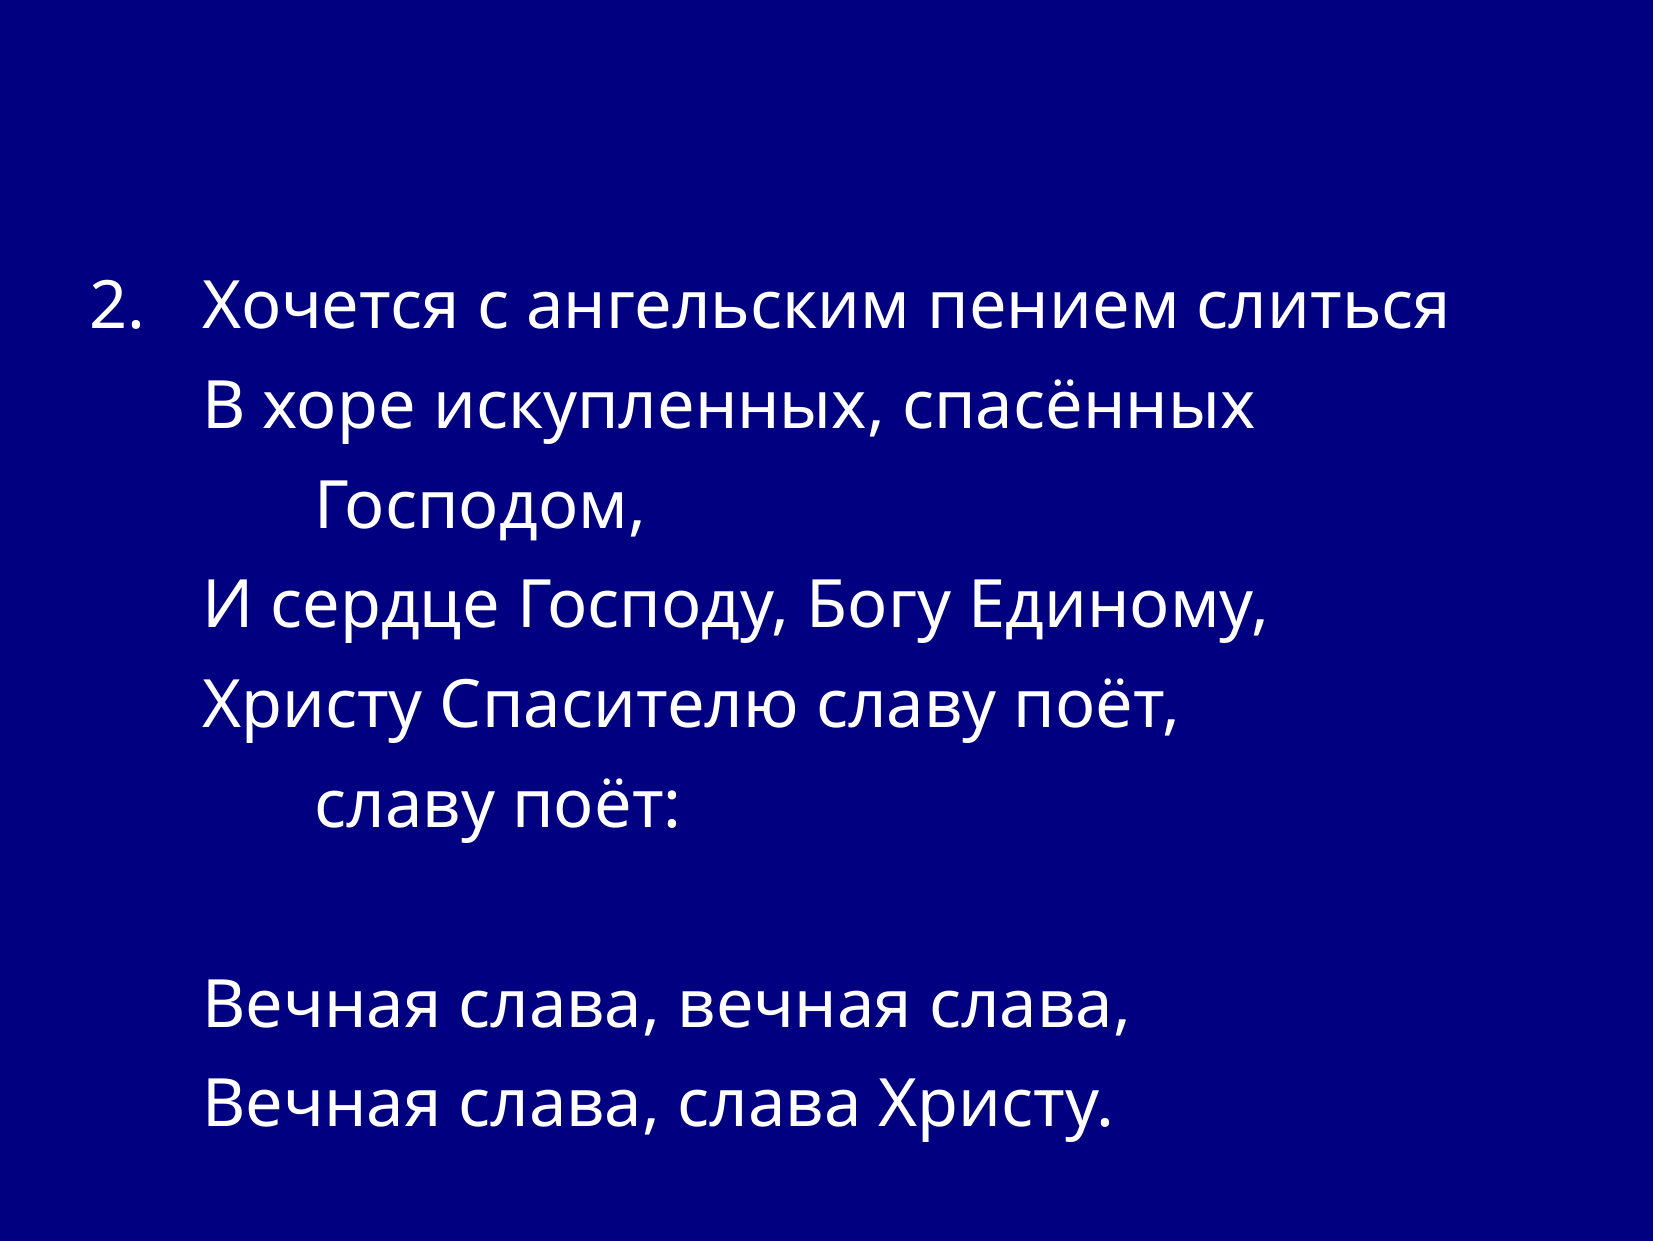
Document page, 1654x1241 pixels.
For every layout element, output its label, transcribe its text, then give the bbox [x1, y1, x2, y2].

text_box 2. Хочется с ангельским пением слиться В хоре искупленных, спасённых Господом, И сердце Господу, Богу Единому, Христу Спасителю славу поёт, славу поёт: Вечная слава, вечная слава, Вечная слава, слава Христу. [75, 150, 1576, 1163]
